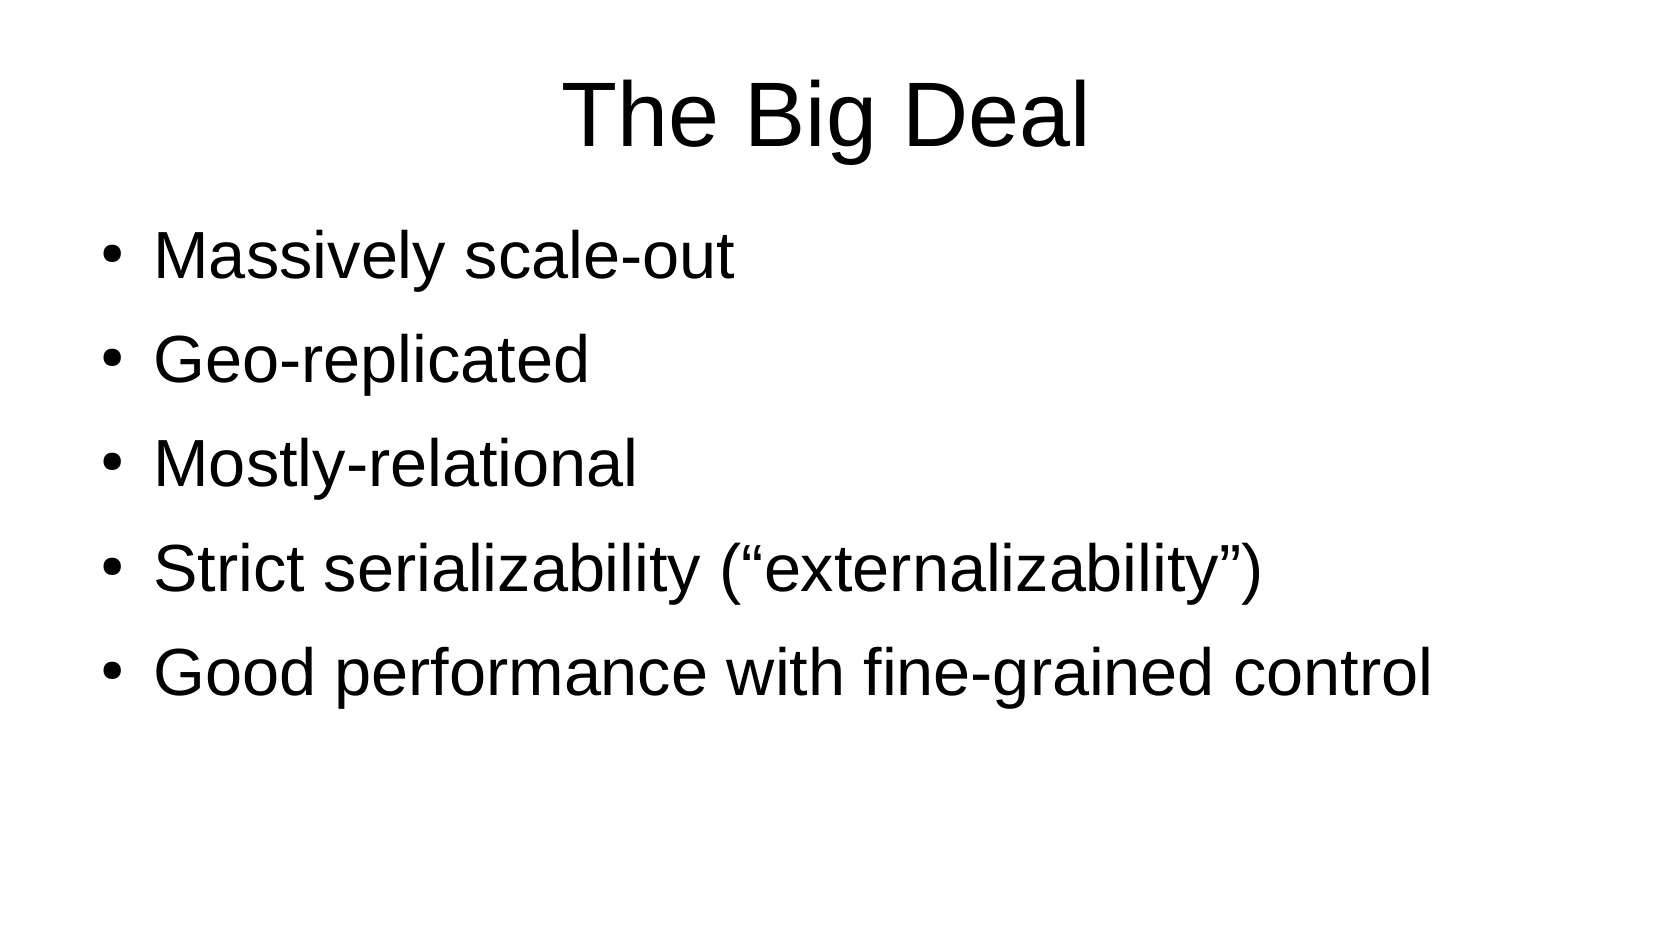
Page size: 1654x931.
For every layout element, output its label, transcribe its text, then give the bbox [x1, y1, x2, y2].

list Massively scale-out Geo-replicated Mostly-relational Strict serializability (“externalizability”) Good performance with fine-grained control [82, 217, 1571, 758]
title The Big Deal [82, 37, 1571, 193]
